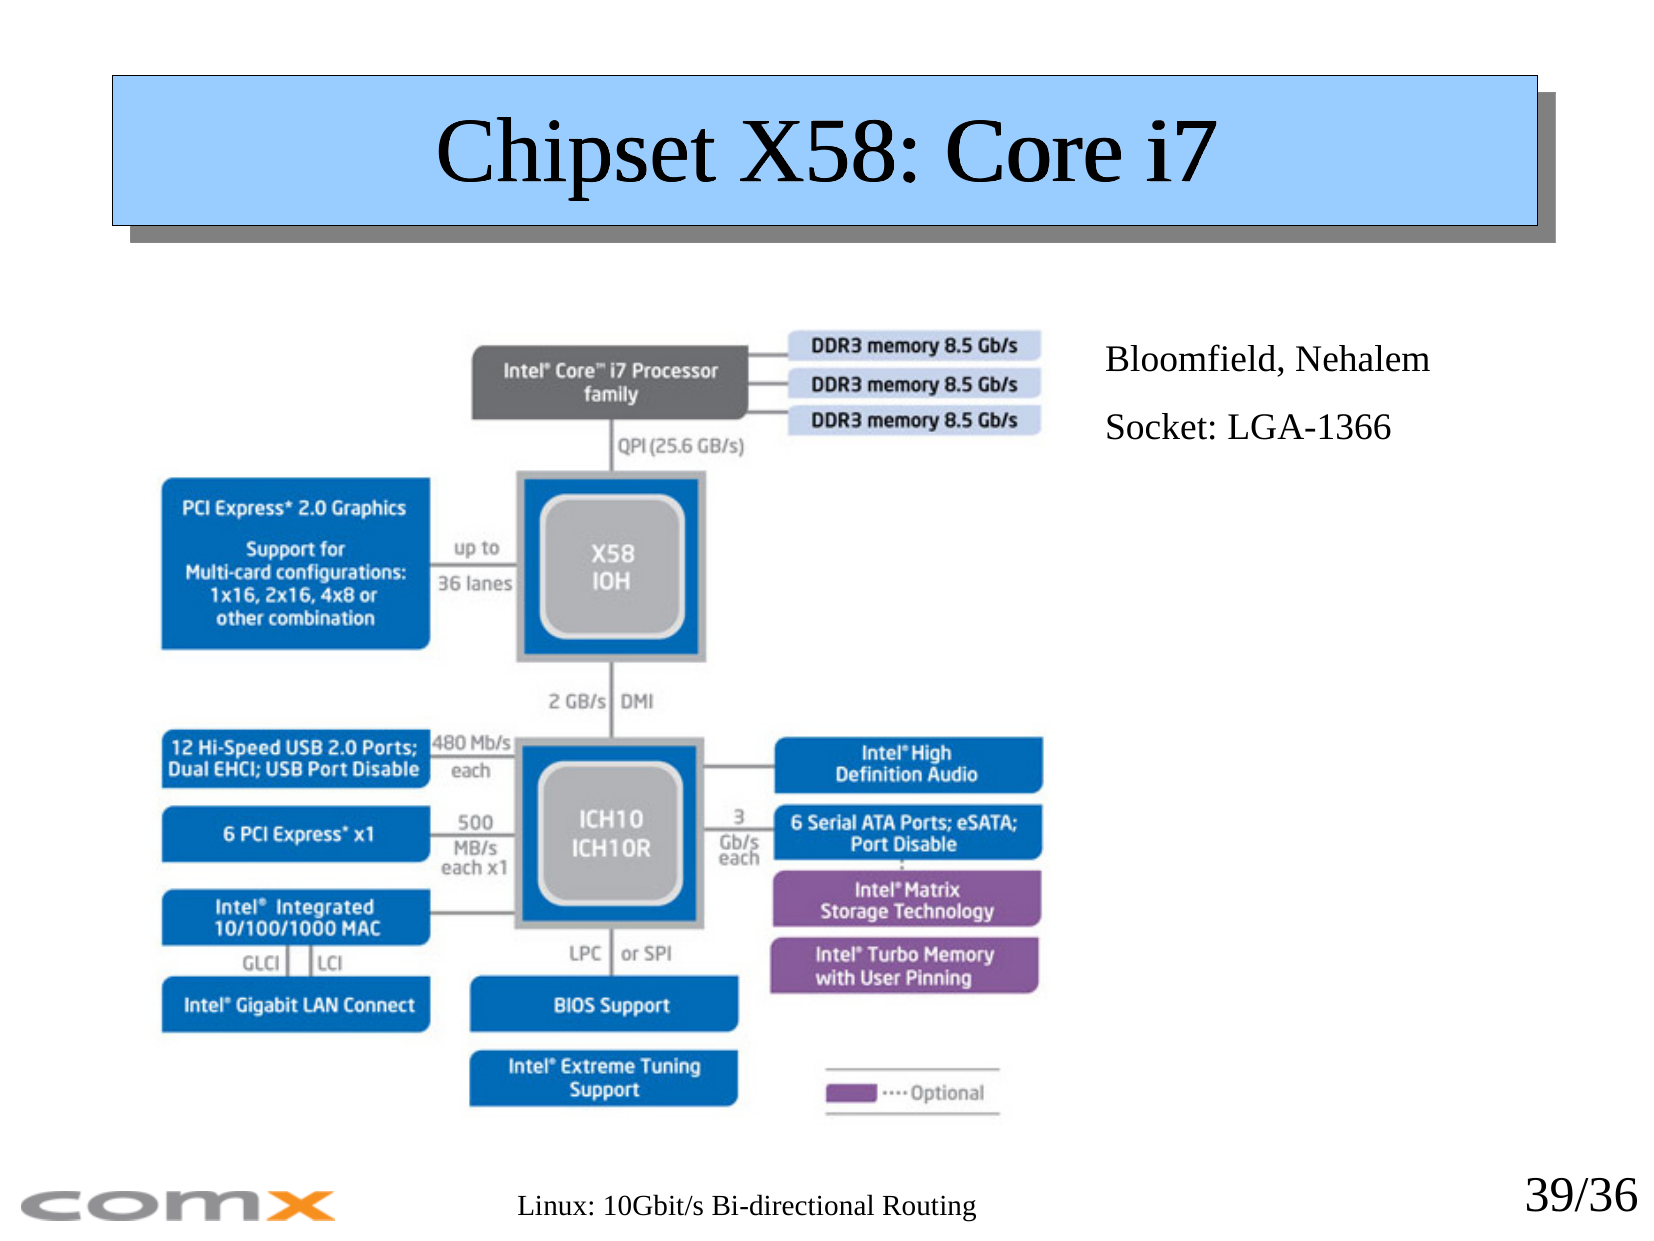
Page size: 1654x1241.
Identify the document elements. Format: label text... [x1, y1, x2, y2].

list Bloomfield, Nehalem Socket: LGA-1366 [1087, 337, 1538, 1126]
picture [150, 328, 1051, 1126]
title Chipset X58: Core i7 [116, 75, 1538, 226]
picture [21, 1191, 335, 1221]
